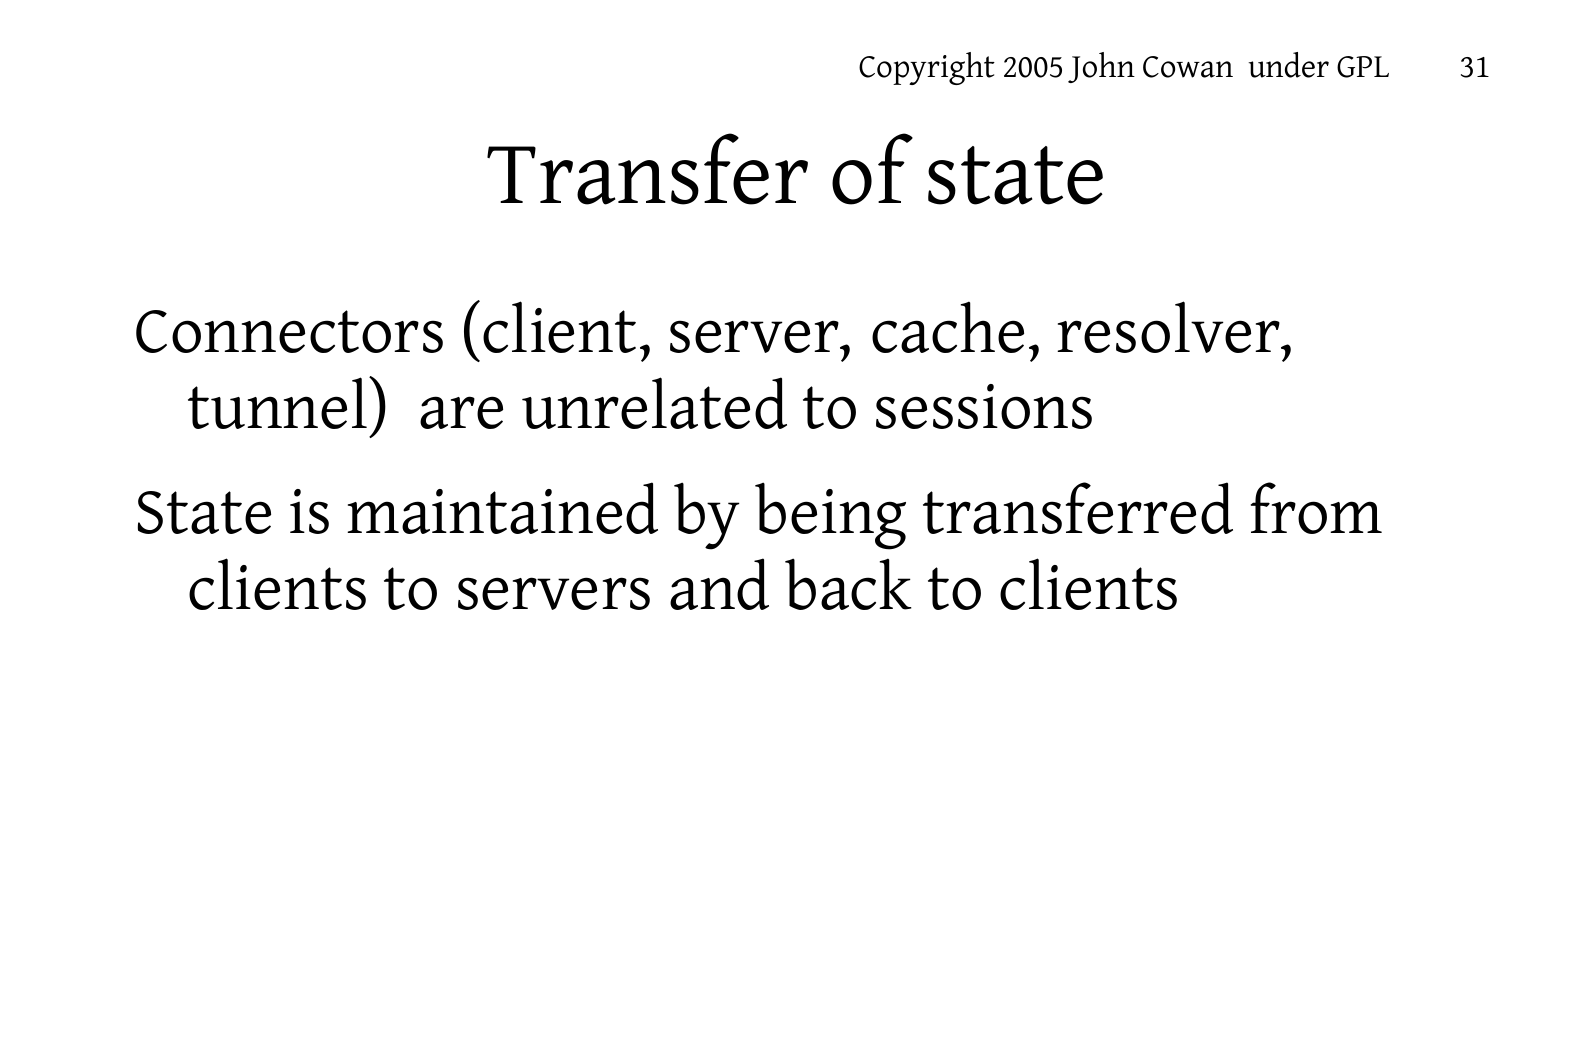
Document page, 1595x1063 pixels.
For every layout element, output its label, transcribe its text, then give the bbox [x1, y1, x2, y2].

list Connectors (client, server, cache, resolver, tunnel) are unrelated to sessions State is maintained by being transferred from clients to servers and back to clients [117, 295, 1479, 966]
title Transfer of state [117, 88, 1479, 266]
